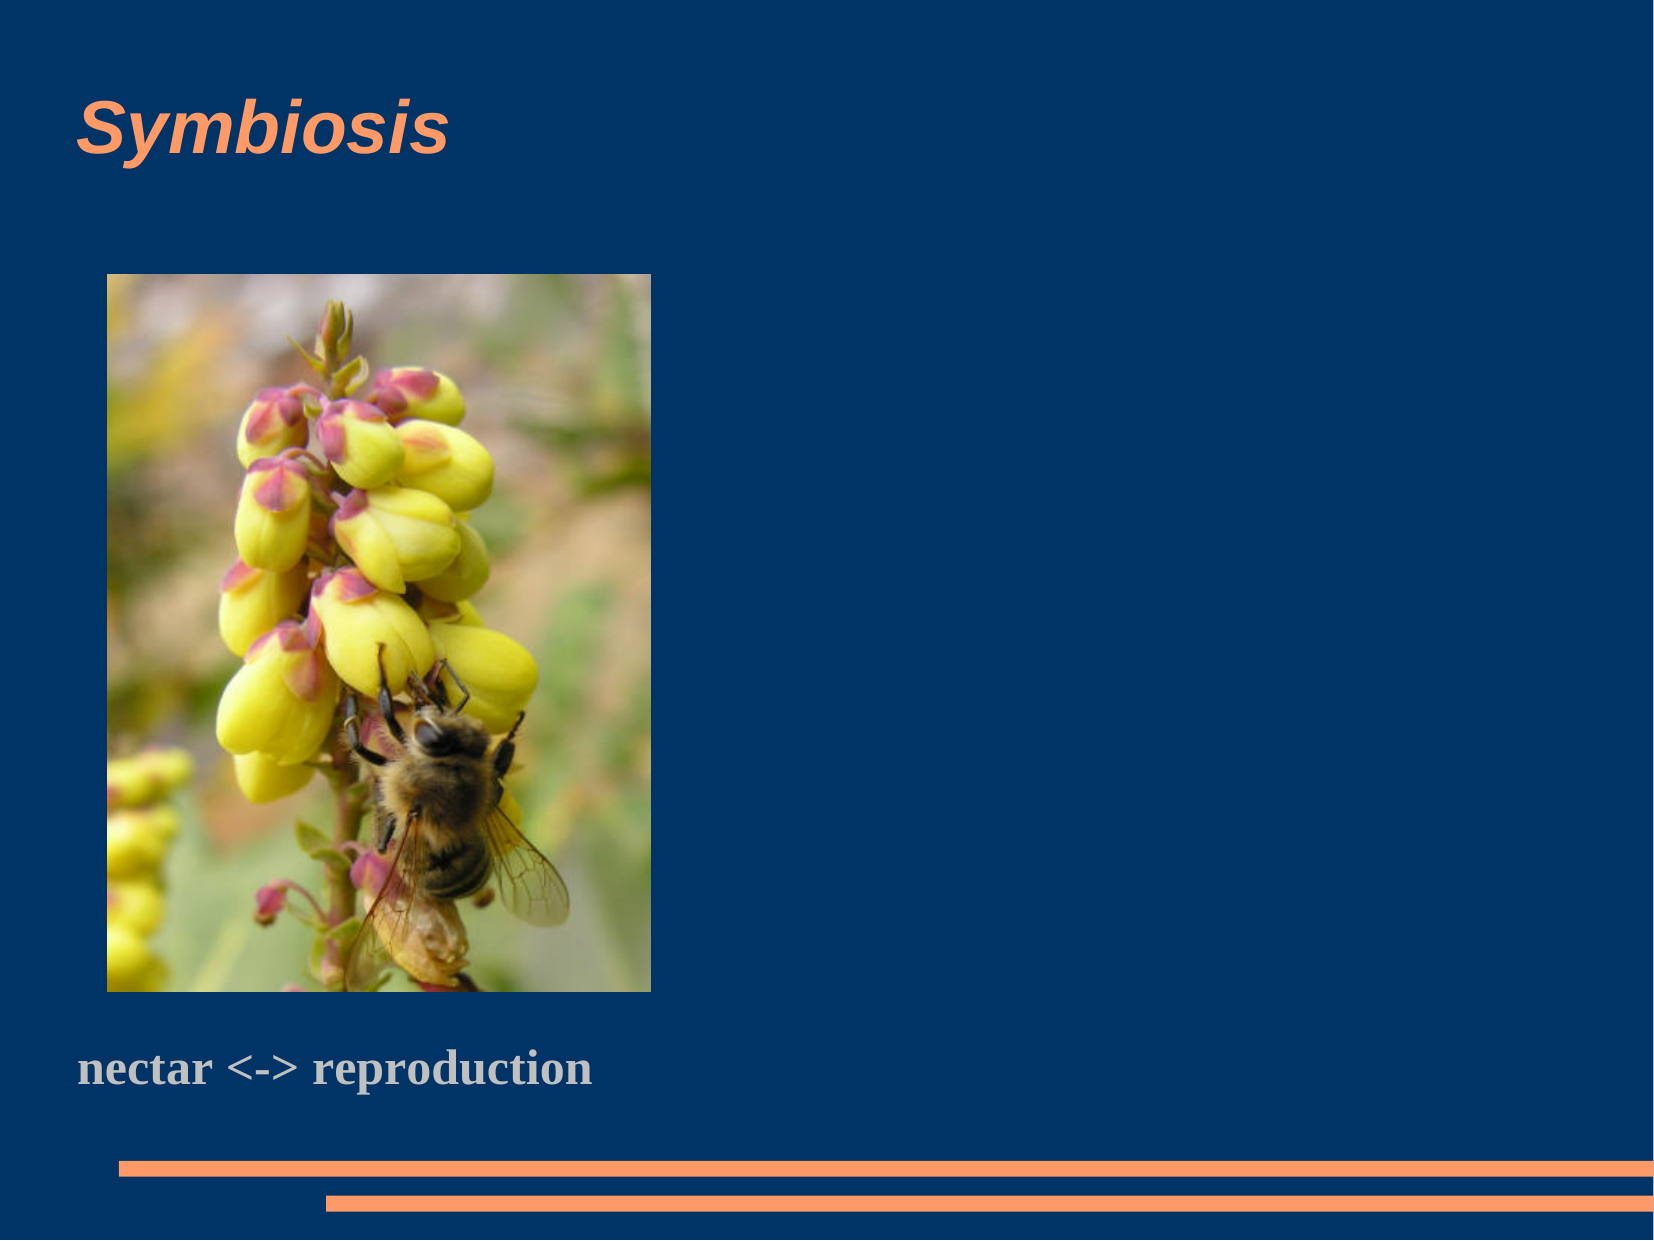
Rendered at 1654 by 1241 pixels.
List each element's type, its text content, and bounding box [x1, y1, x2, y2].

title Symbiosis [76, 57, 1489, 199]
text_box nectar <-> reproduction [64, 1039, 1614, 1121]
picture [107, 274, 651, 992]
